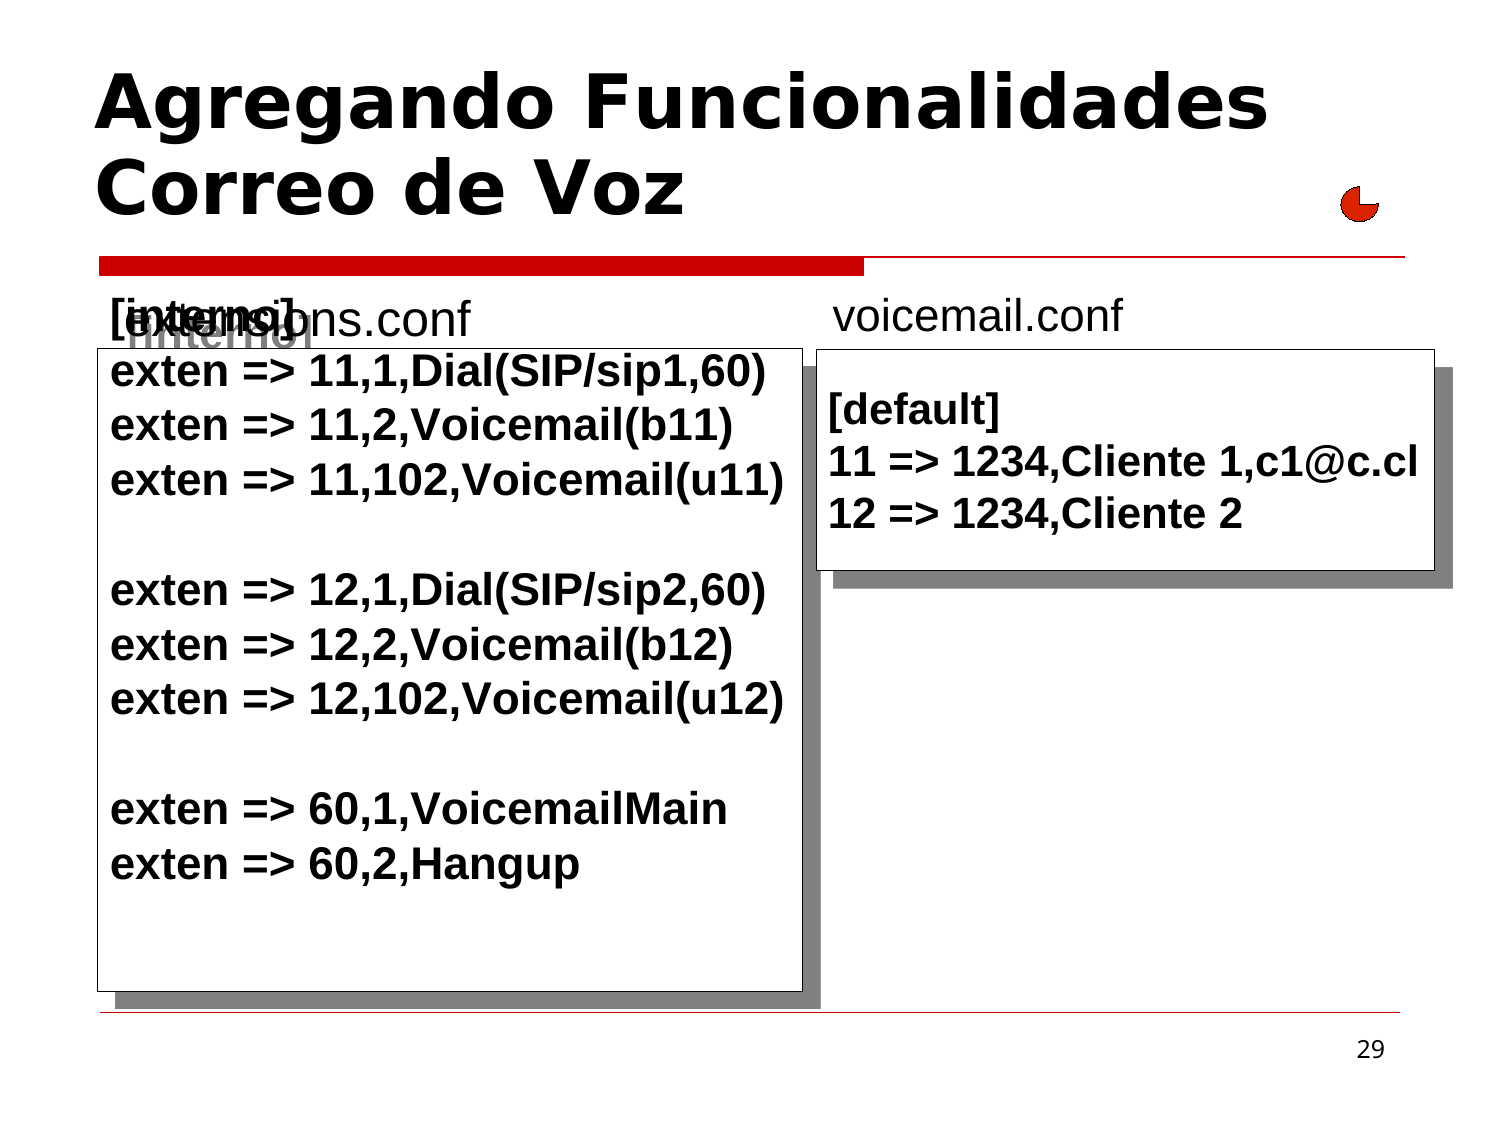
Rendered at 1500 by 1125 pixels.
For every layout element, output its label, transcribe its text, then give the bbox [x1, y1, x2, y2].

title Agregando Funcionalidades Correo de Voz [94, 42, 1407, 250]
text_box extensions.conf [123, 286, 471, 343]
text_box [interno] exten => 11,1,Dial(SIP/sip1,60) exten => 11,2,Voicemail(b11) exten => 11,102,Voicemail(u11) exten => 12,1,Dial(SIP/sip2,60) exten => 12,2,Voicemail(b12) exten => 12,102,Voicemail(u12) exten => 60,1,VoicemailMain exten => 60,2,Hangup [97, 348, 803, 992]
text_box [1340, 186, 1379, 222]
text_box voicemail.conf [832, 286, 1124, 339]
text_box [default] 11 => 1234,Cliente 1,c1@c.cl 12 => 1234,Cliente 2 [816, 349, 1435, 571]
